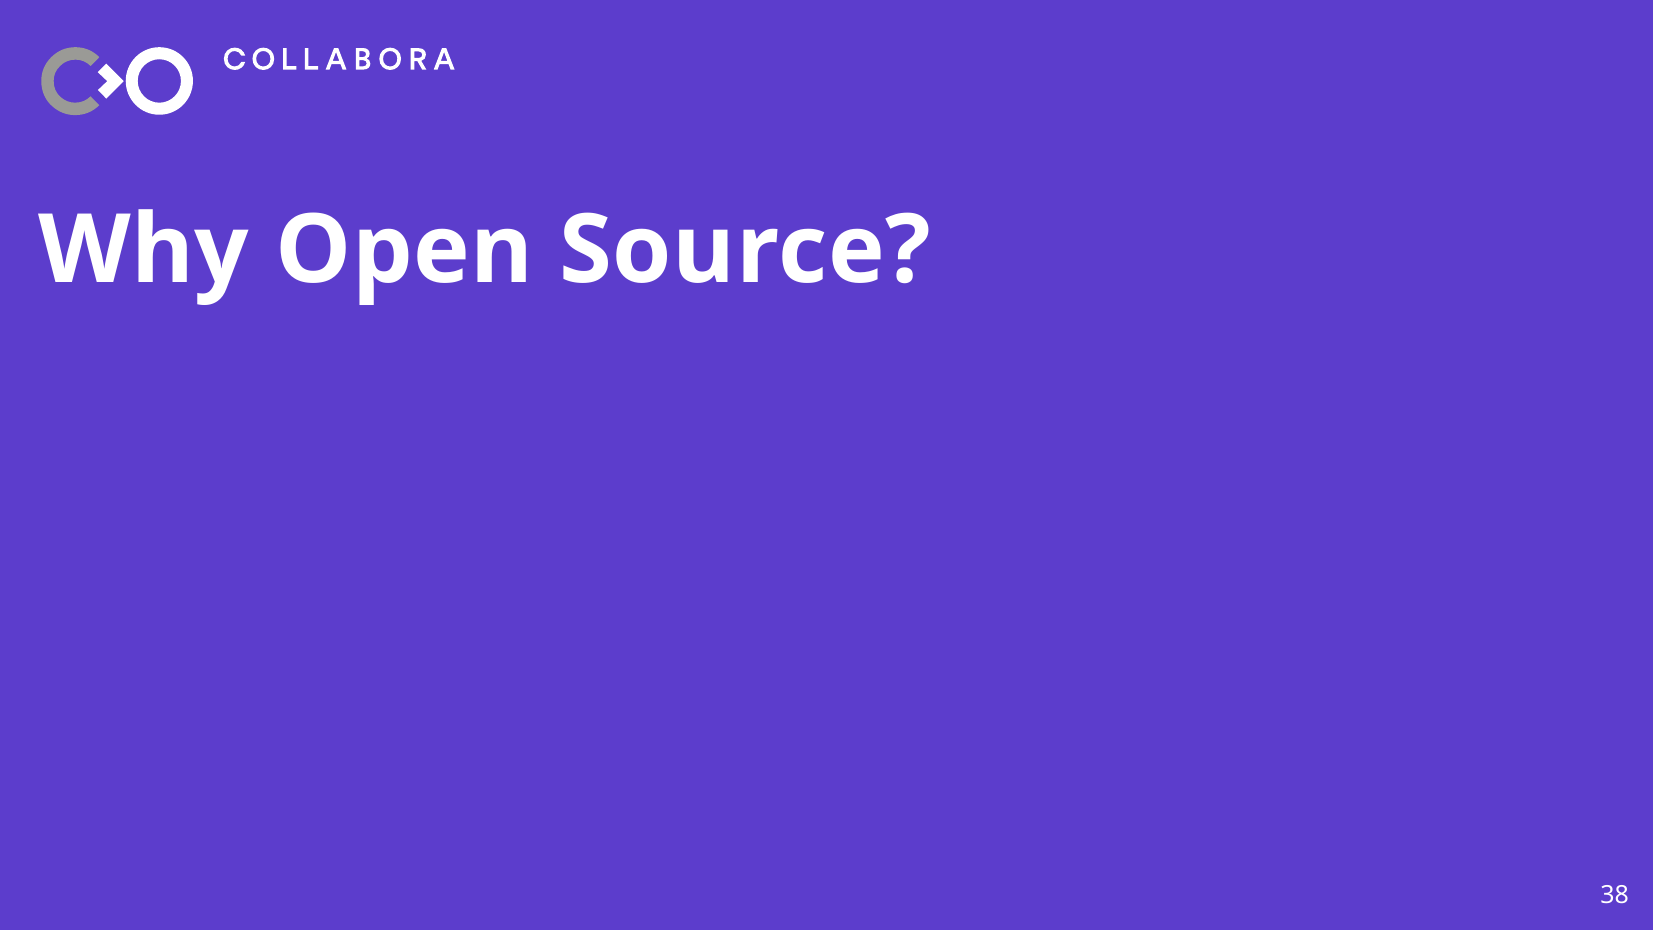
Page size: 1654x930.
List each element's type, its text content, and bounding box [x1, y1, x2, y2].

title Why Open Source? [38, 186, 1614, 243]
